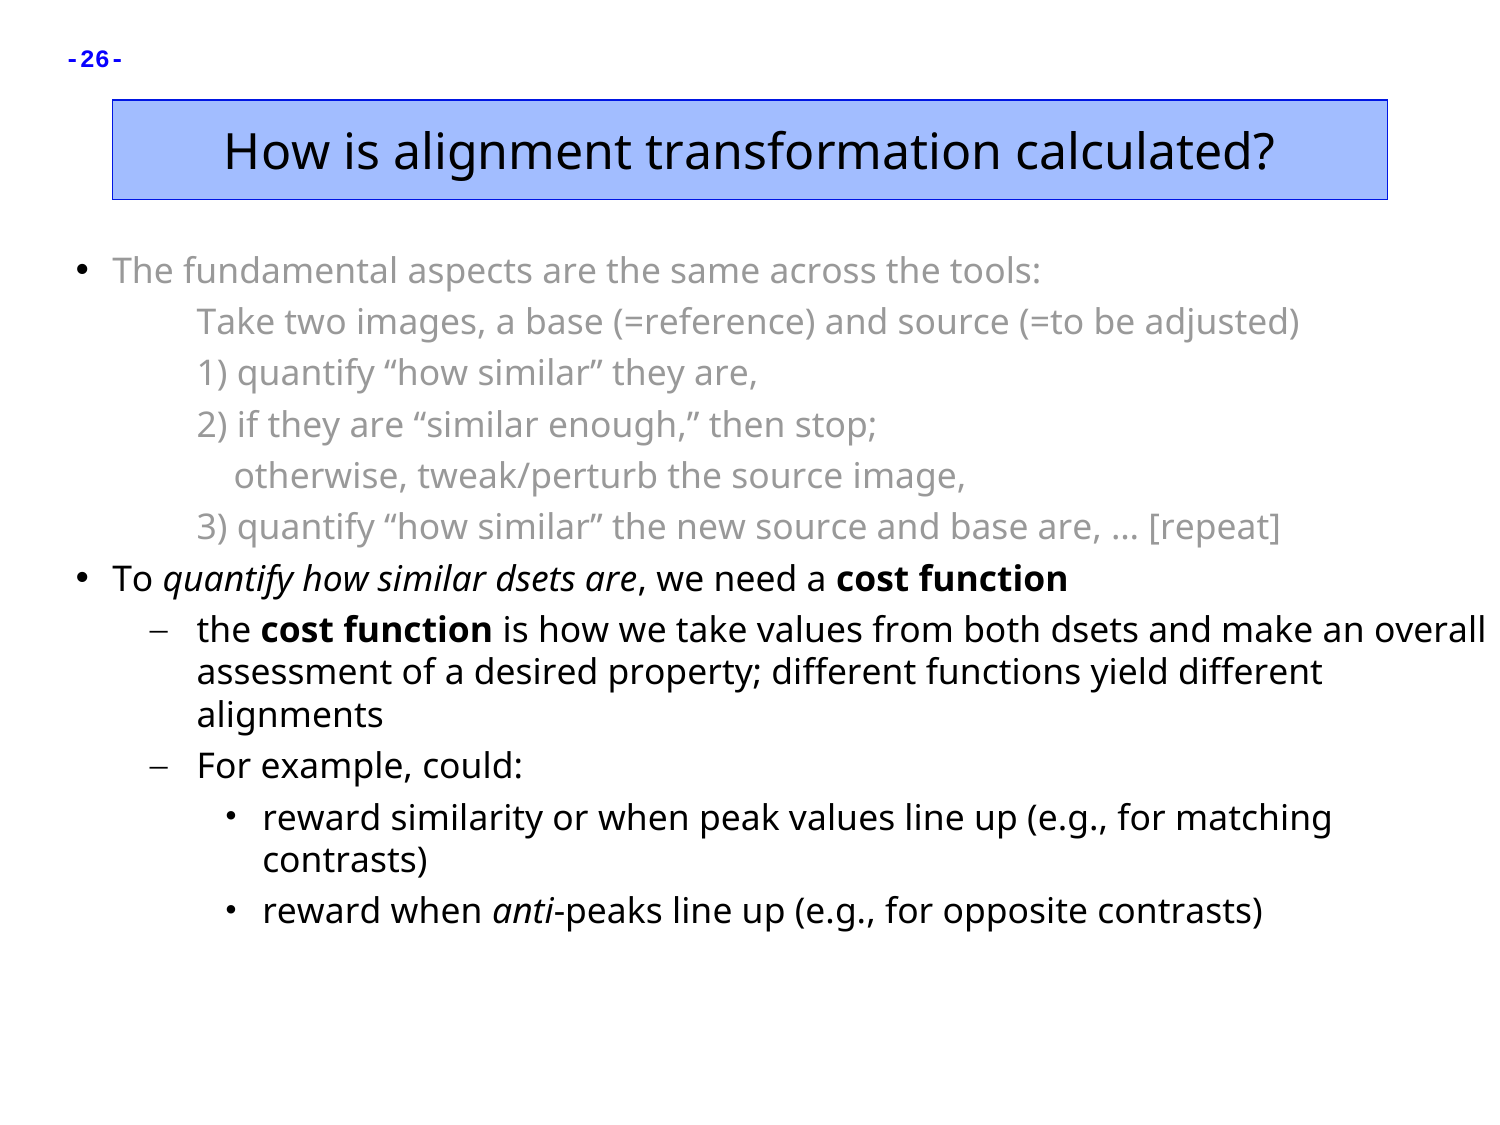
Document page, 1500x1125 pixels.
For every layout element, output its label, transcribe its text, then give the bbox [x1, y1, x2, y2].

text_box How is alignment transformation calculated? [112, 99, 1388, 200]
text_box The fundamental aspects are the same across the tools: Take two images, a base (=reference) and source (=to be adjusted) 1) quantify “how similar” they are, 2) if they are “similar enough,” then stop; otherwise, tweak/perturb the source image, 3) quantify “how similar” the new source and base are, … [repeat] To quantify how similar dsets are, we need a cost function the cost function is how we take values from both dsets and make an overall assessment of a desired property; different functions yield different alignments For example, could: reward similarity or when peak values line up (e.g., for matching contrasts) reward when anti-peaks line up (e.g., for opposite contrasts) [60, 239, 1500, 1040]
